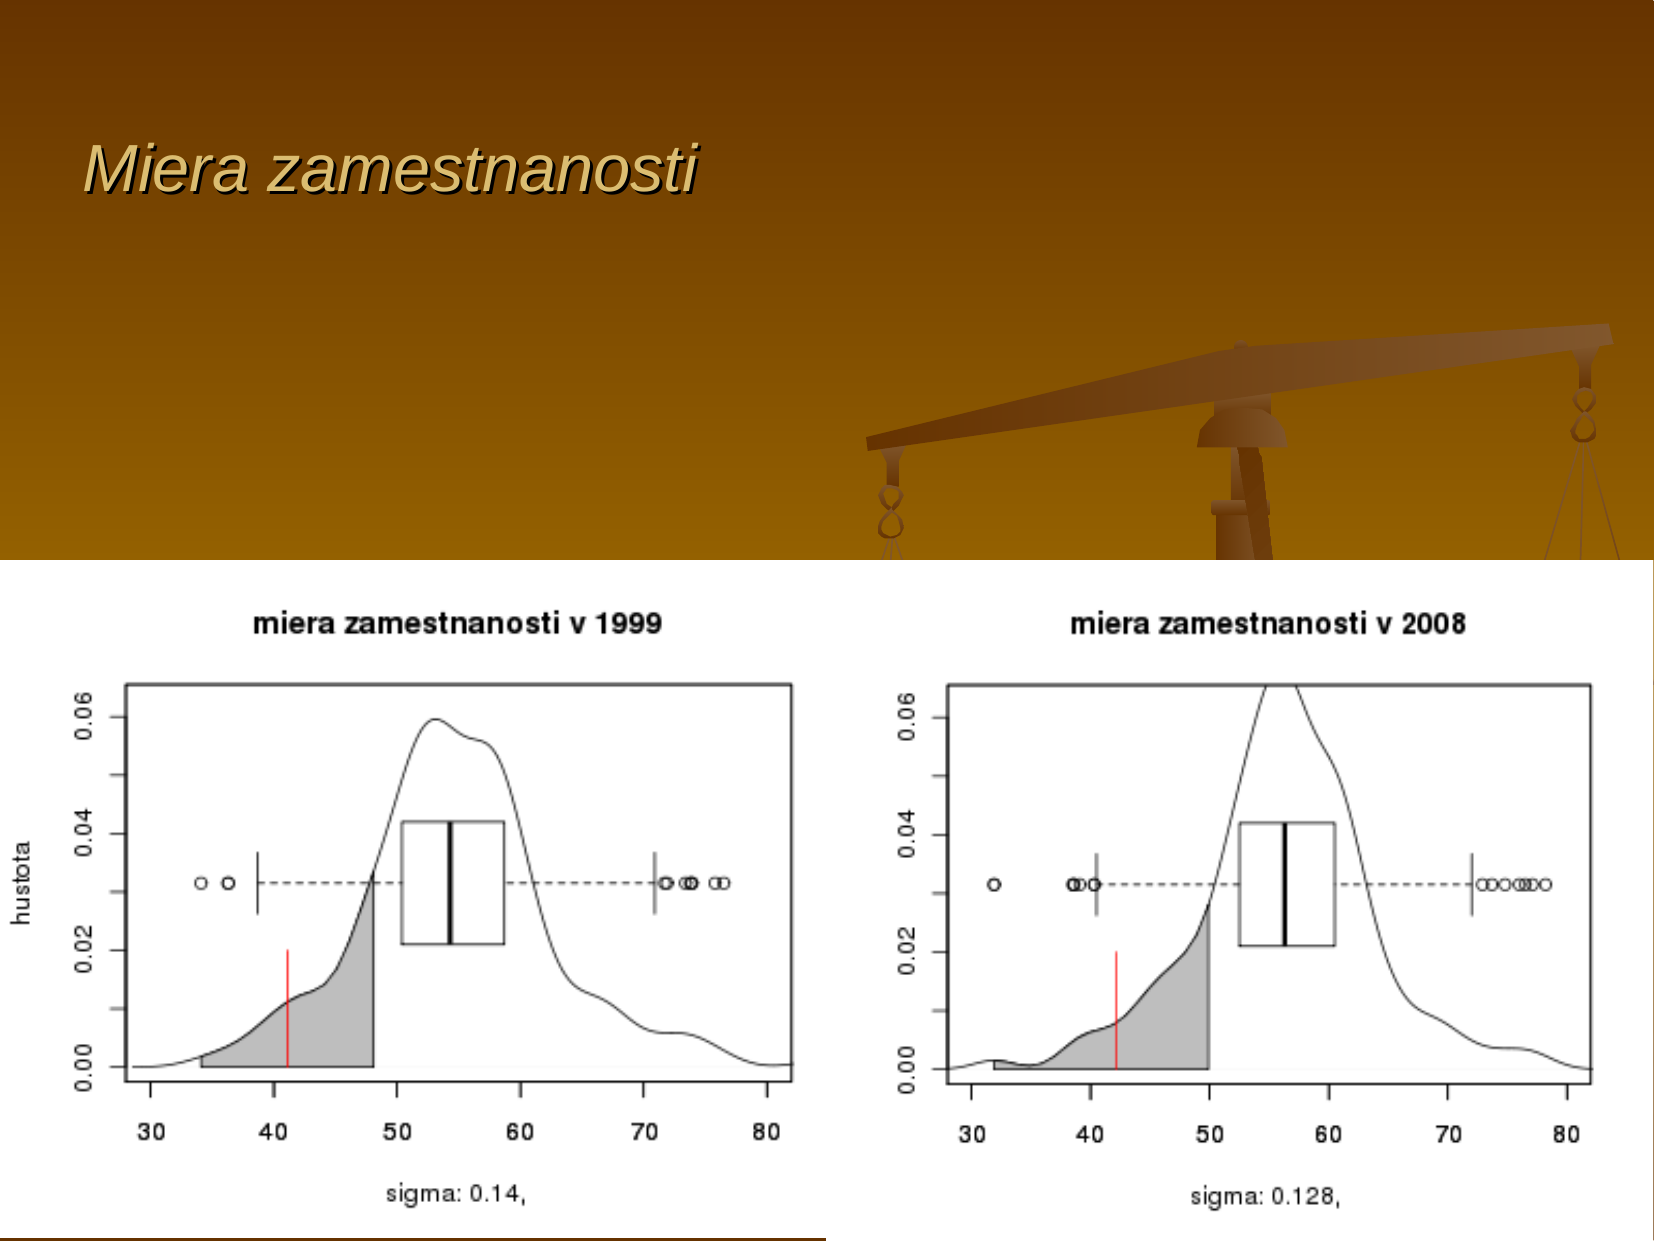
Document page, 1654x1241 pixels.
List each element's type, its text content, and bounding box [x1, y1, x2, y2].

picture [0, 560, 1654, 1241]
title Miera zamestnanosti [82, 57, 1572, 250]
